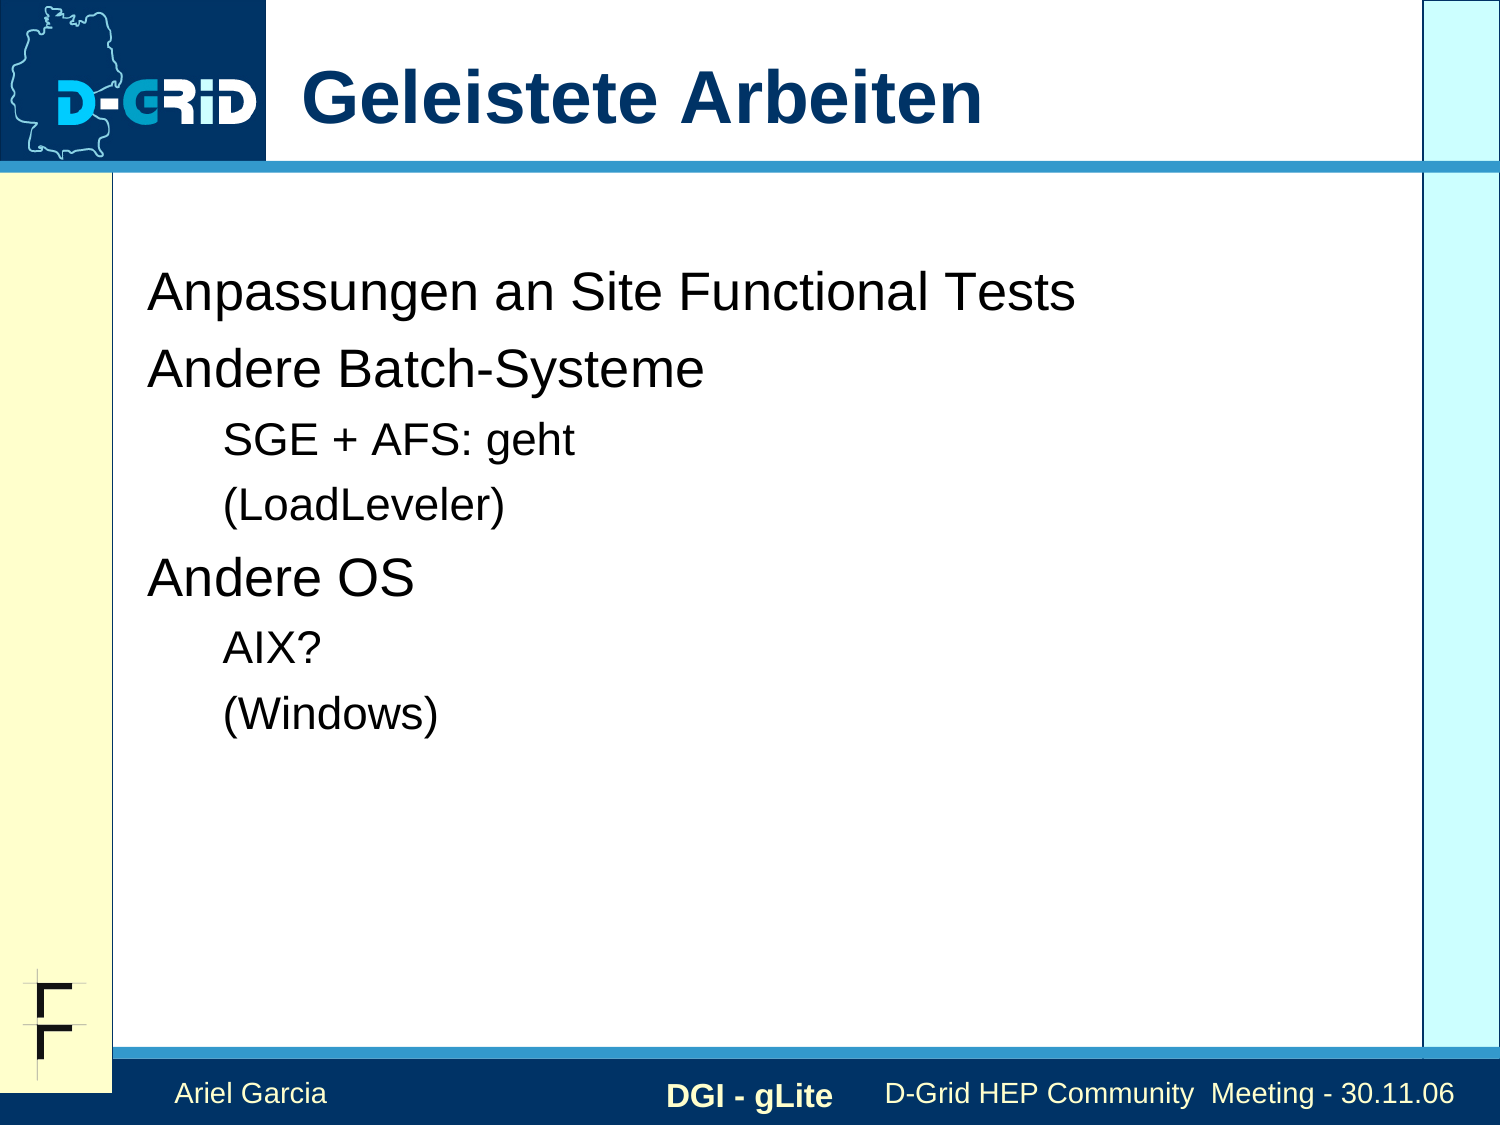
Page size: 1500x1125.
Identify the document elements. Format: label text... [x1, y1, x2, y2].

title Geleistete Arbeiten [301, 0, 1376, 196]
picture [17, 964, 95, 1083]
picture [0, 0, 266, 160]
list Anpassungen an Site Functional Tests Andere Batch-Systeme SGE + AFS: geht (LoadLeveler) Andere OS AIX? (Windows) [147, 261, 1388, 990]
